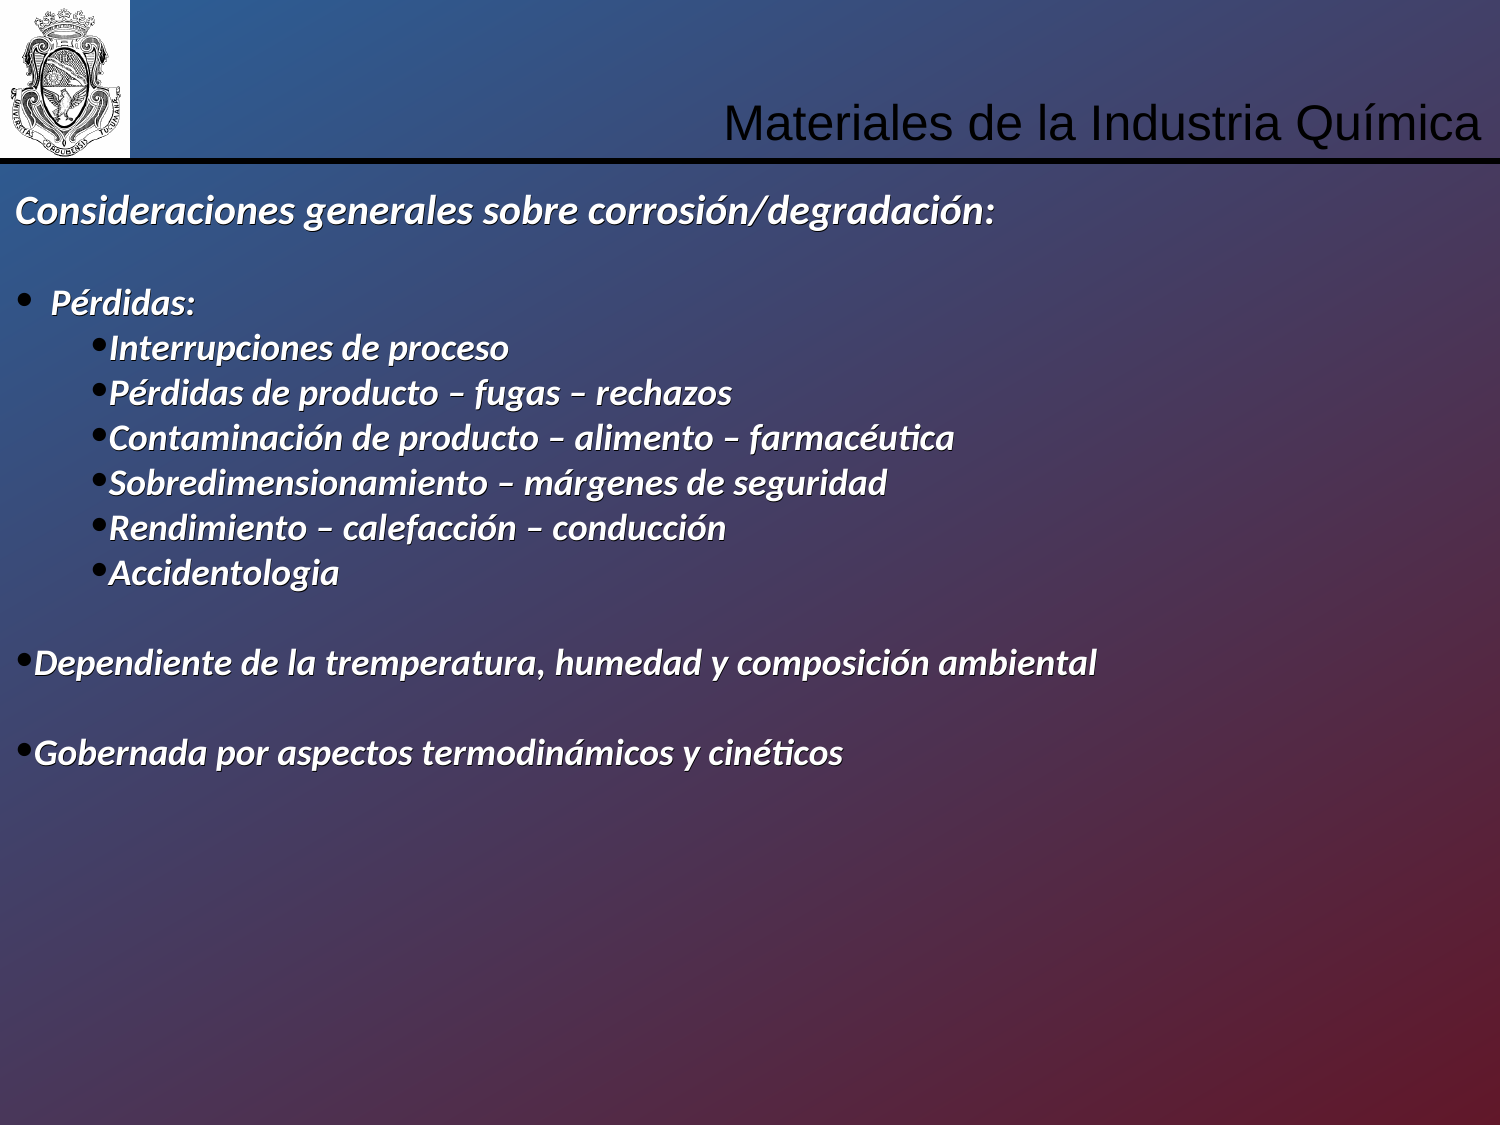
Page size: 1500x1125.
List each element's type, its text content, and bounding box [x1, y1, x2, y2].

picture [0, 0, 130, 158]
text_box Consideraciones generales sobre corrosión/degradación: Pérdidas: Interrupciones de proceso Pérdidas de producto – fugas – rechazos Contaminación de producto – alimento – farmacéutica Sobredimensionamiento – márgenes de seguridad Rendimiento – calefacción – conducción Accidentologia Dependiente de la tremperatura, humedad y composición ambiental Gobernada por aspectos termodinámicos y cinéticos [0, 175, 1500, 826]
subtitle Materiales de la Industria Química [584, 90, 1500, 158]
subtitle Materiales de la Industria Química [584, 164, 1500, 175]
